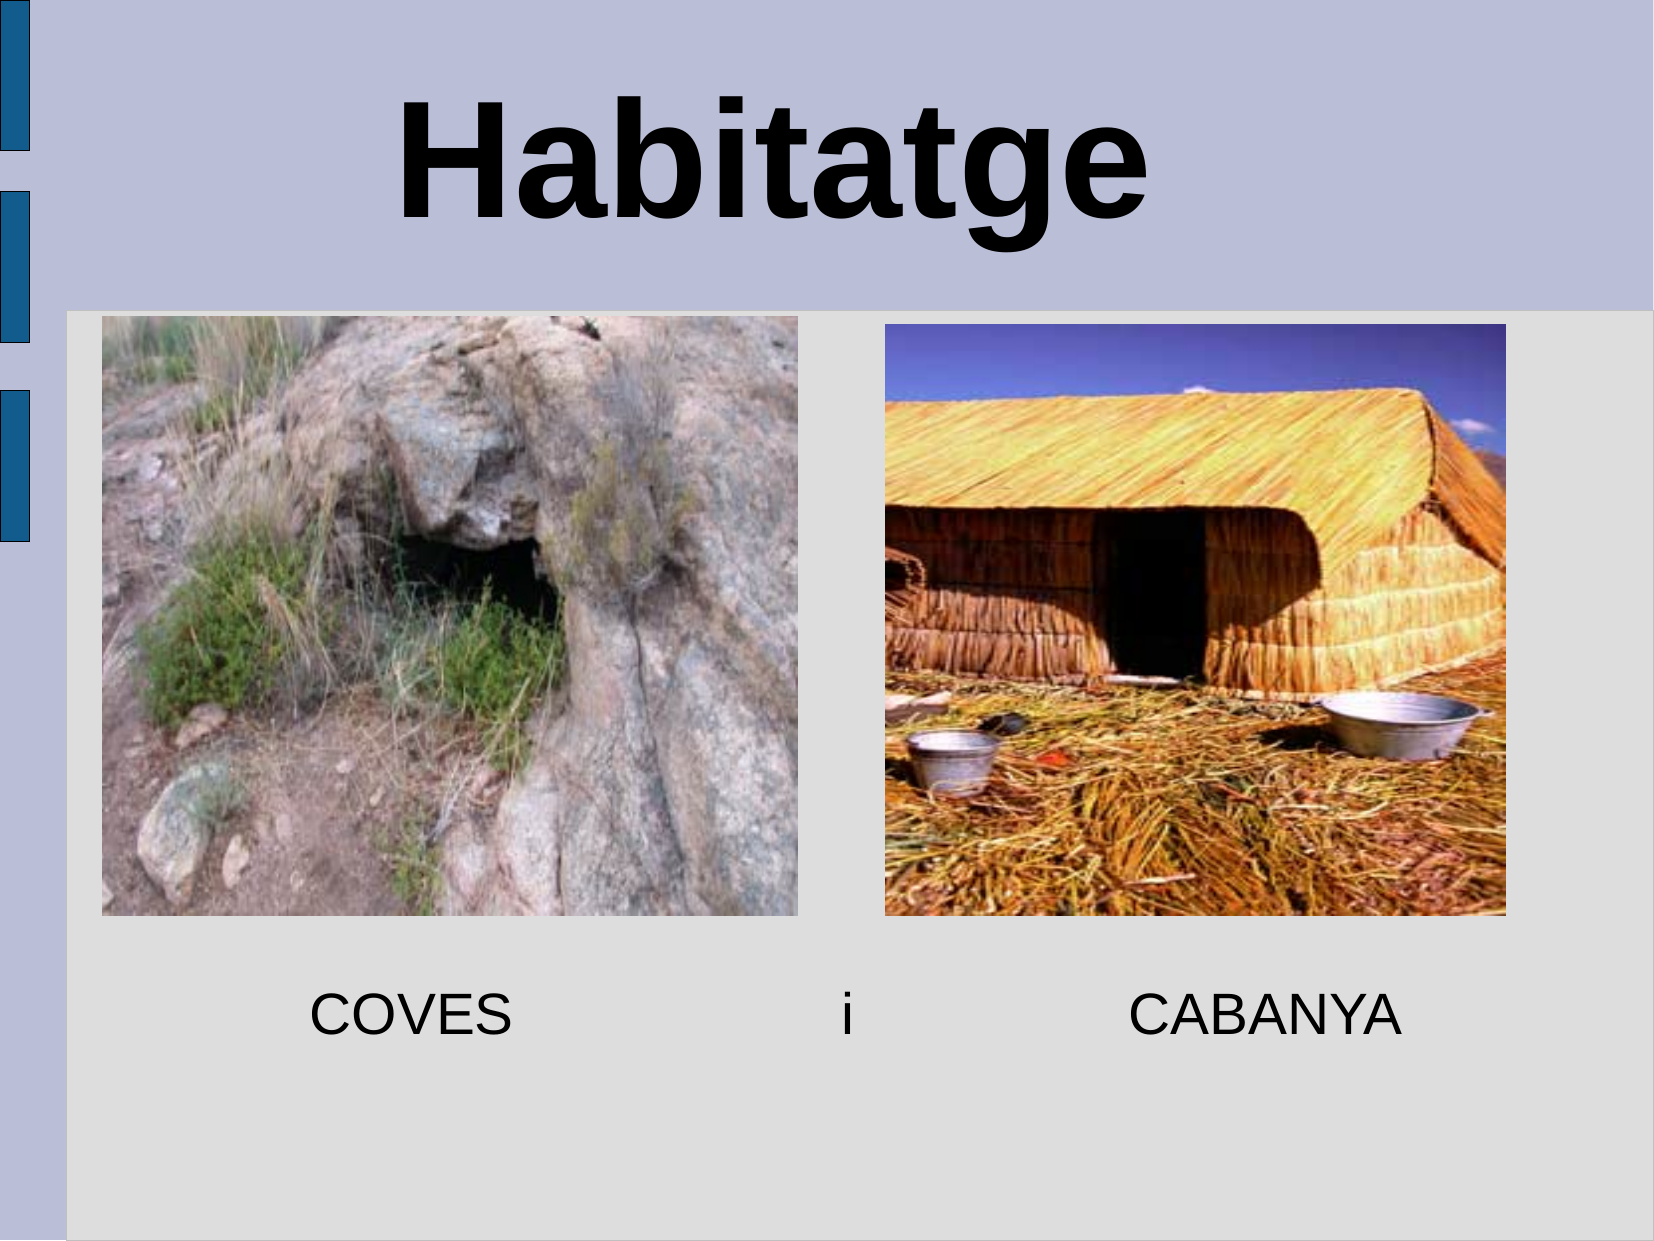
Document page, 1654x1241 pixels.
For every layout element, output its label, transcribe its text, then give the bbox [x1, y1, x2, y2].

text_box CABANYA [1114, 974, 1418, 1055]
text_box i [826, 974, 870, 1055]
text_box Habitatge [379, 59, 1169, 290]
text_box COVES [295, 974, 532, 1055]
picture [885, 324, 1516, 916]
picture [102, 316, 798, 916]
